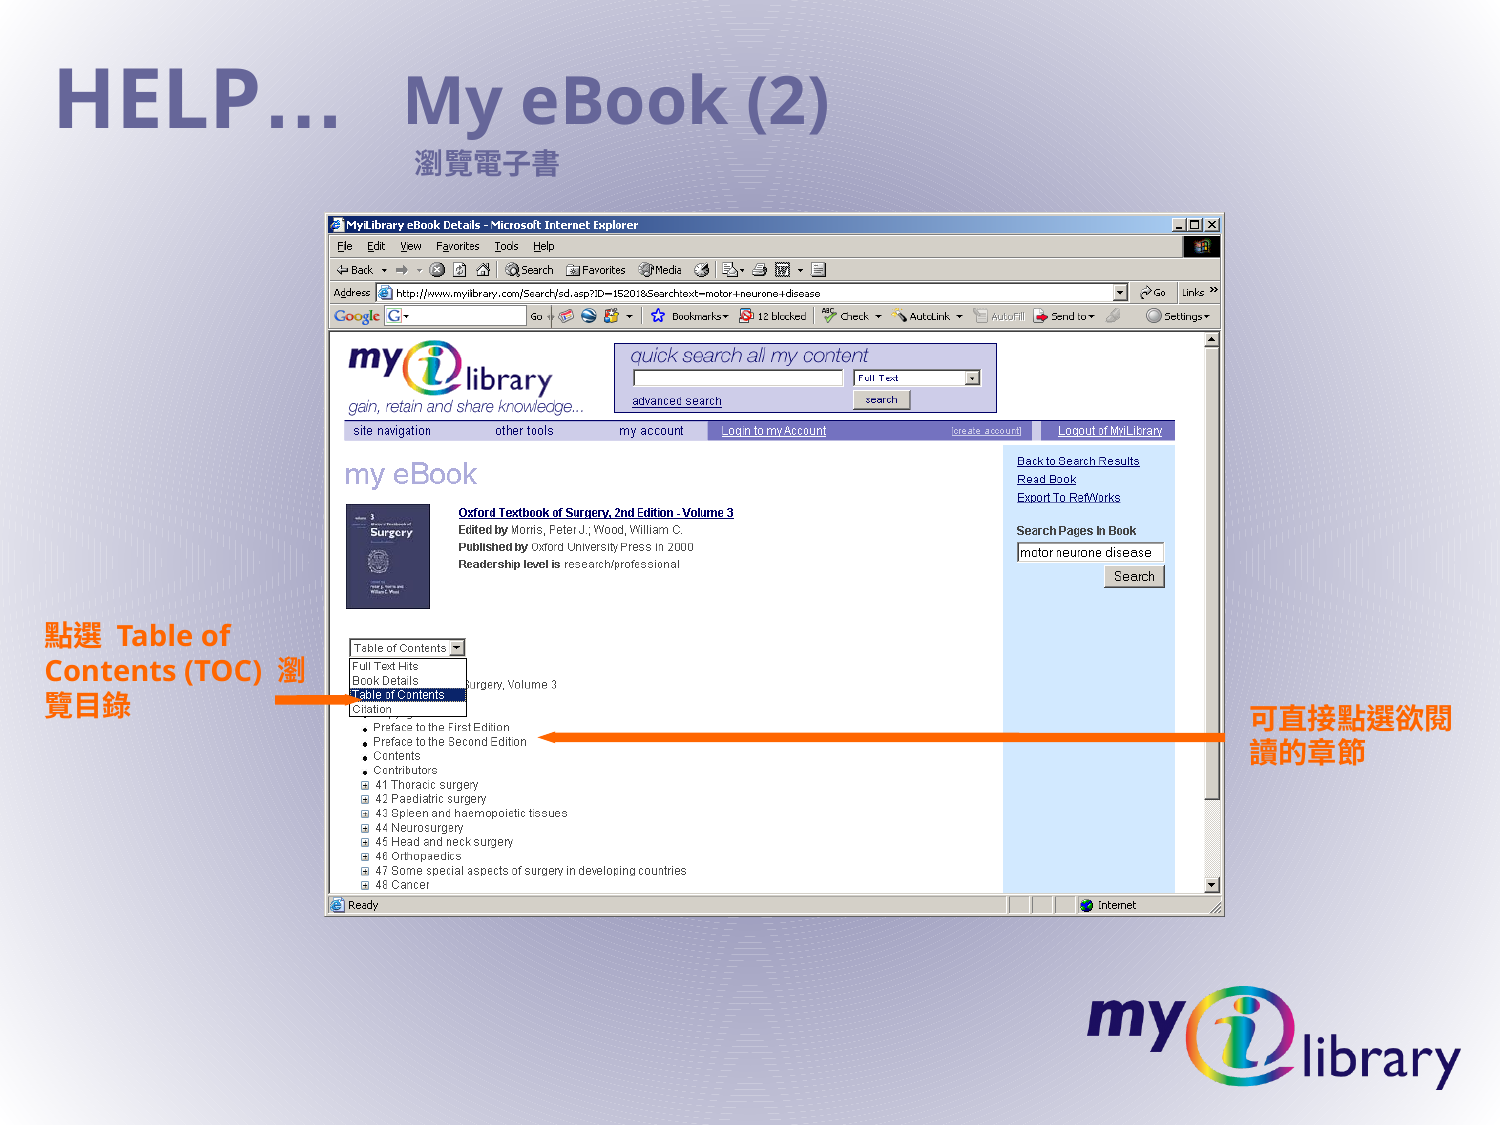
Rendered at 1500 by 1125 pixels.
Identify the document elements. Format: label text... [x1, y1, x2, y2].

picture [324, 212, 1225, 917]
text_box 點選 Table of Contents (TOC) 瀏覽目錄 [29, 609, 330, 730]
text_box My eBook (2) [387, 50, 876, 146]
text_box 可直接點選欲閱讀的章節 [1234, 692, 1480, 778]
text_box 瀏覽電子書 [399, 137, 1325, 188]
